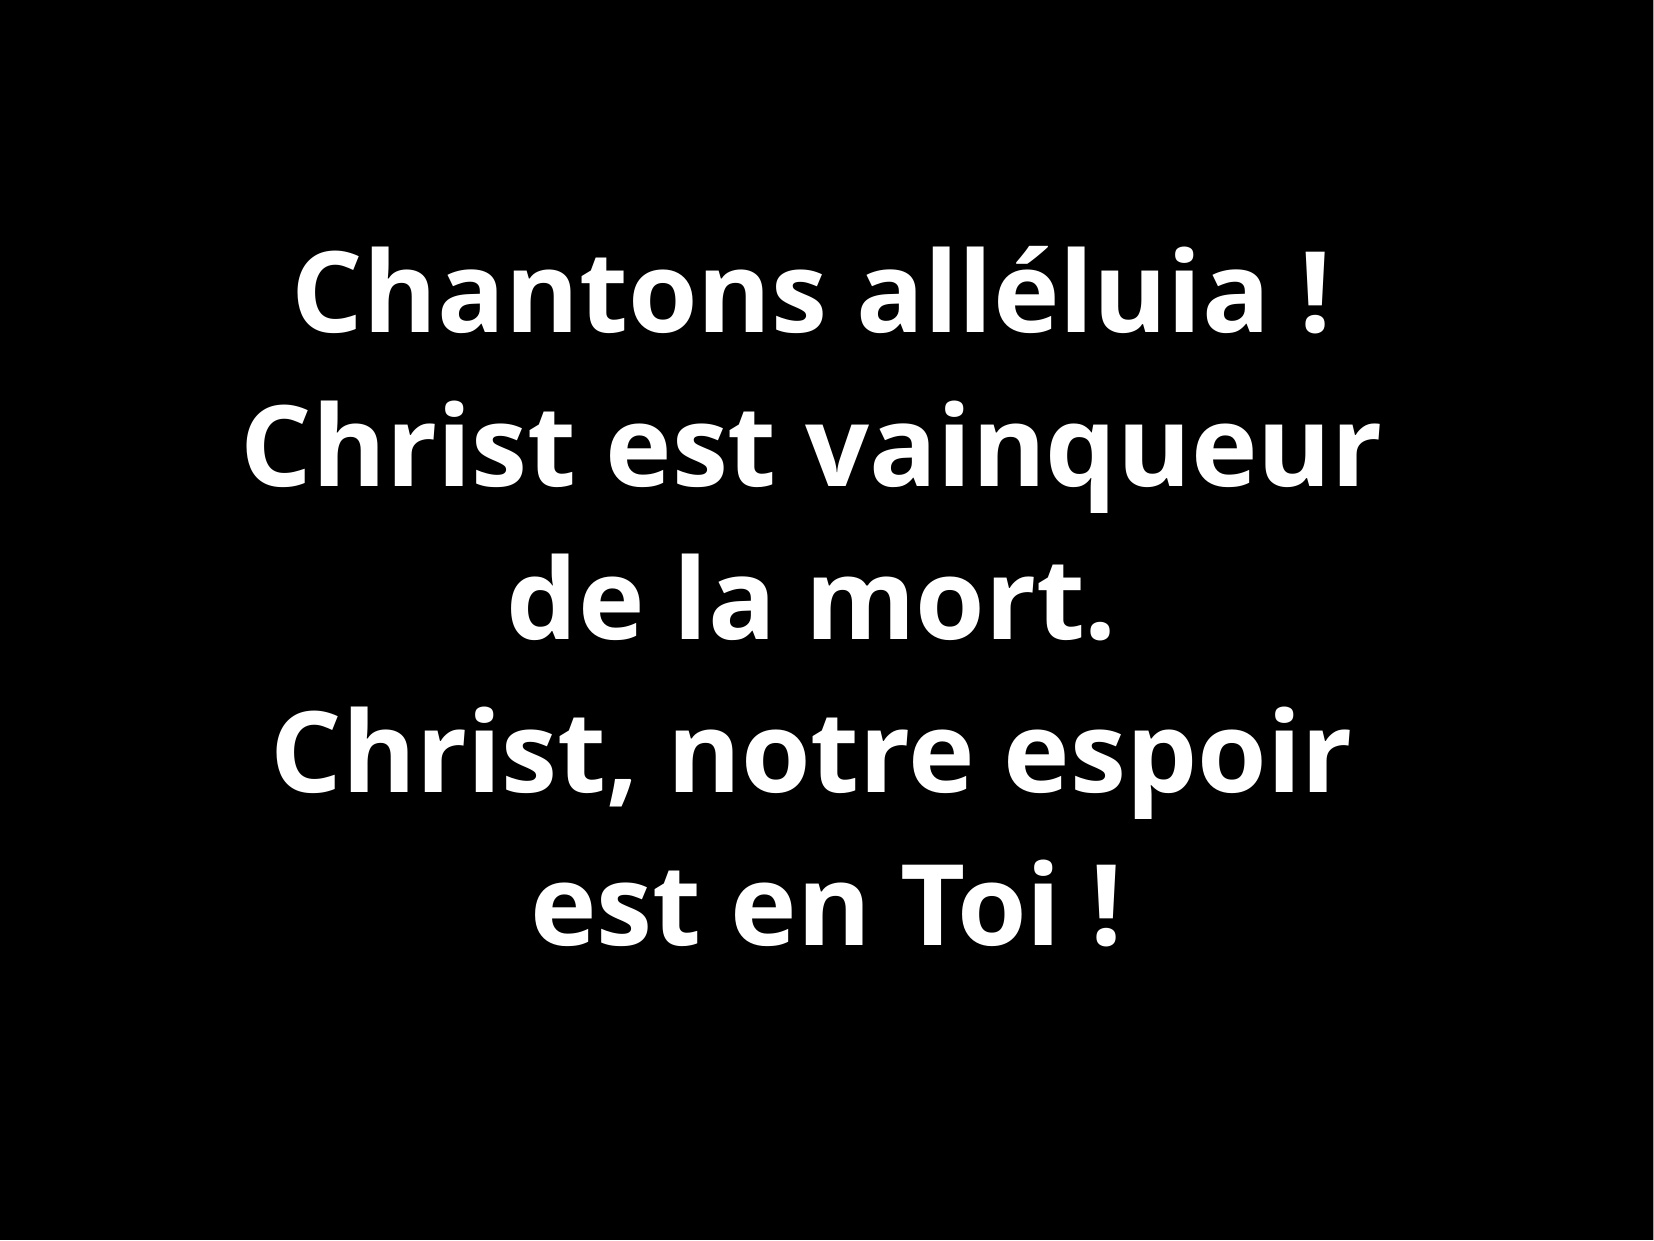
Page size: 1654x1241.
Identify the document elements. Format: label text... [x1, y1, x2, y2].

subtitle Chantons alléluia ! Christ est vainqueur de la mort. Christ, notre espoir est en Toi ! [82, 82, 1571, 1109]
